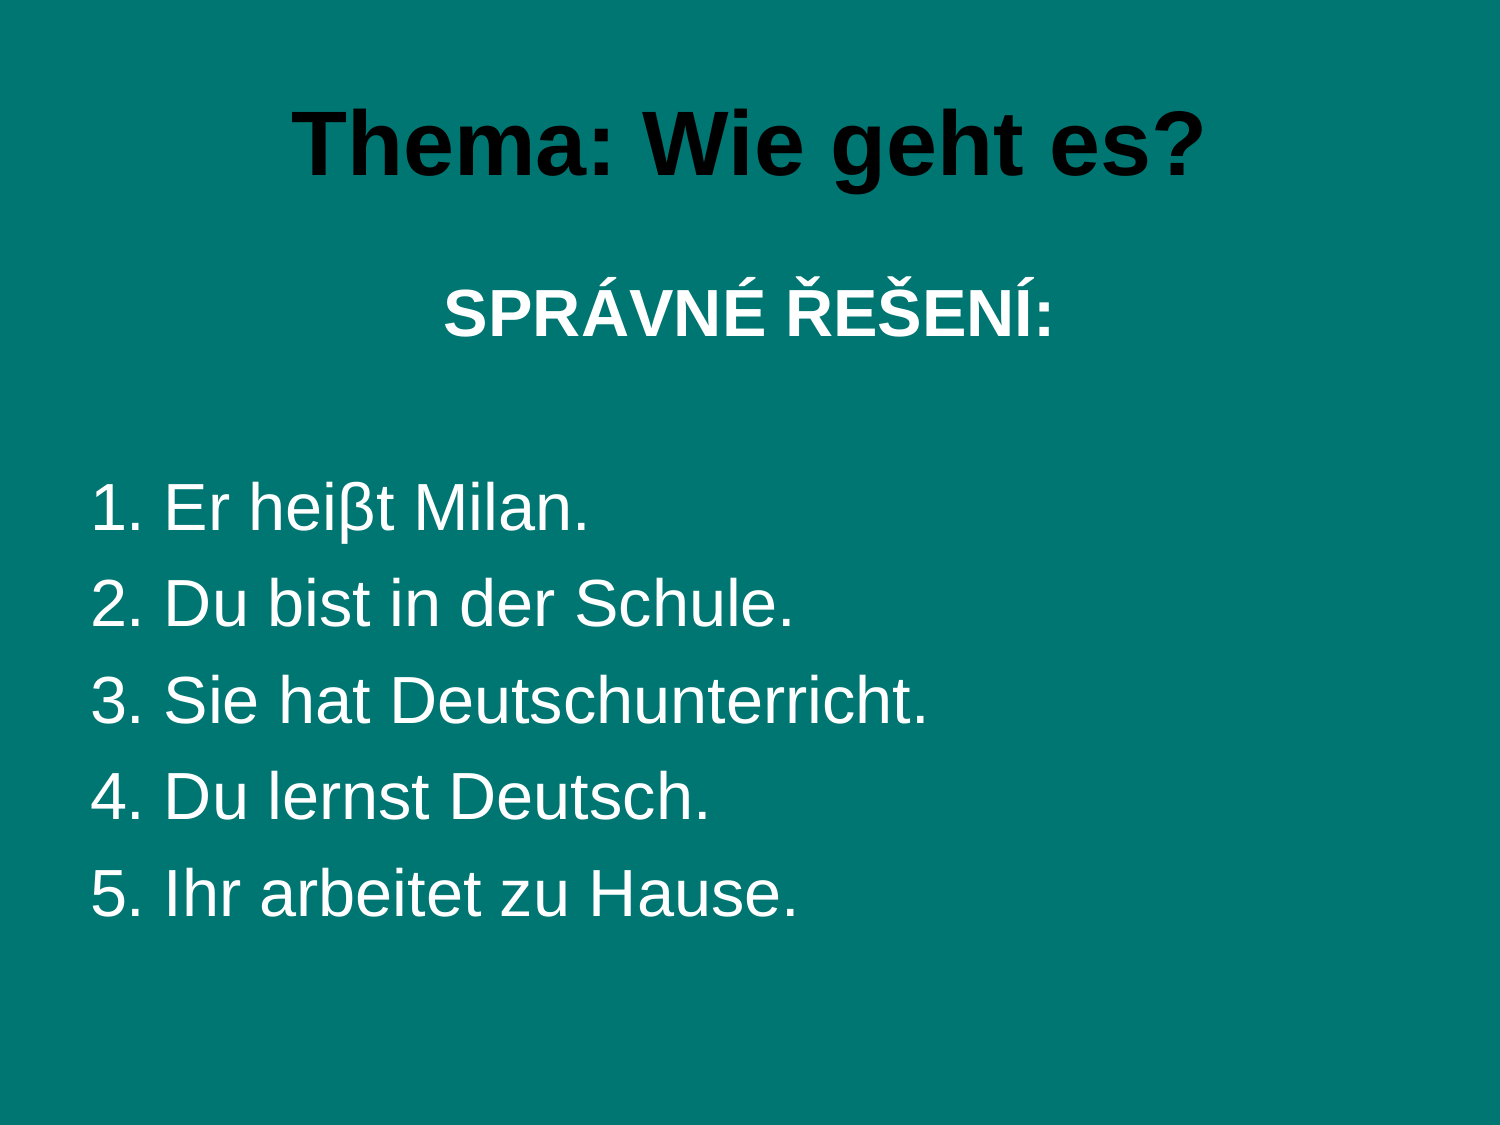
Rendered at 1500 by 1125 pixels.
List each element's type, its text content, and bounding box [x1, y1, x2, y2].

list SPRÁVNÉ ŘEŠENÍ: 1. Er heiβt Milan. 2. Du bist in der Schule. 3. Sie hat Deutschunterricht. 4. Du lernst Deutsch. 5. Ihr arbeitet zu Hause. [75, 262, 1426, 1125]
title Thema: Wie geht es? [75, 45, 1426, 233]
